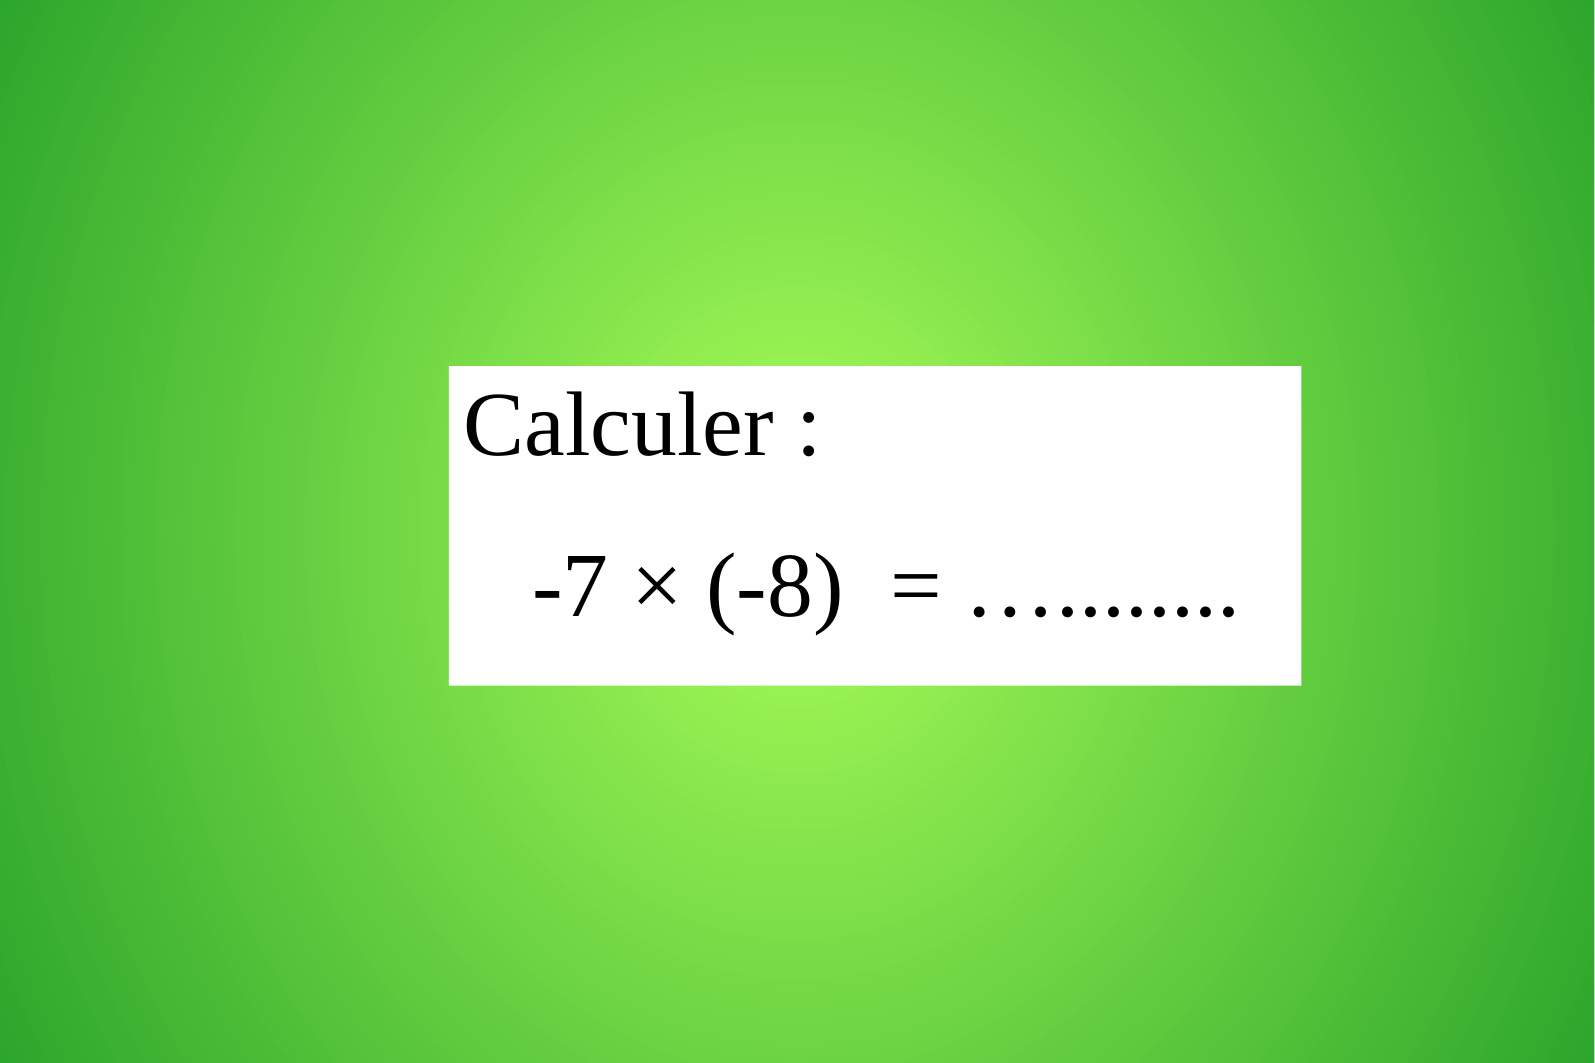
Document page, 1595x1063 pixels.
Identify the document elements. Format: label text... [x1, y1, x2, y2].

text_box Calculer : -7 × (-8) = …........ [448, 366, 1302, 686]
picture [0, 0, 1595, 1063]
